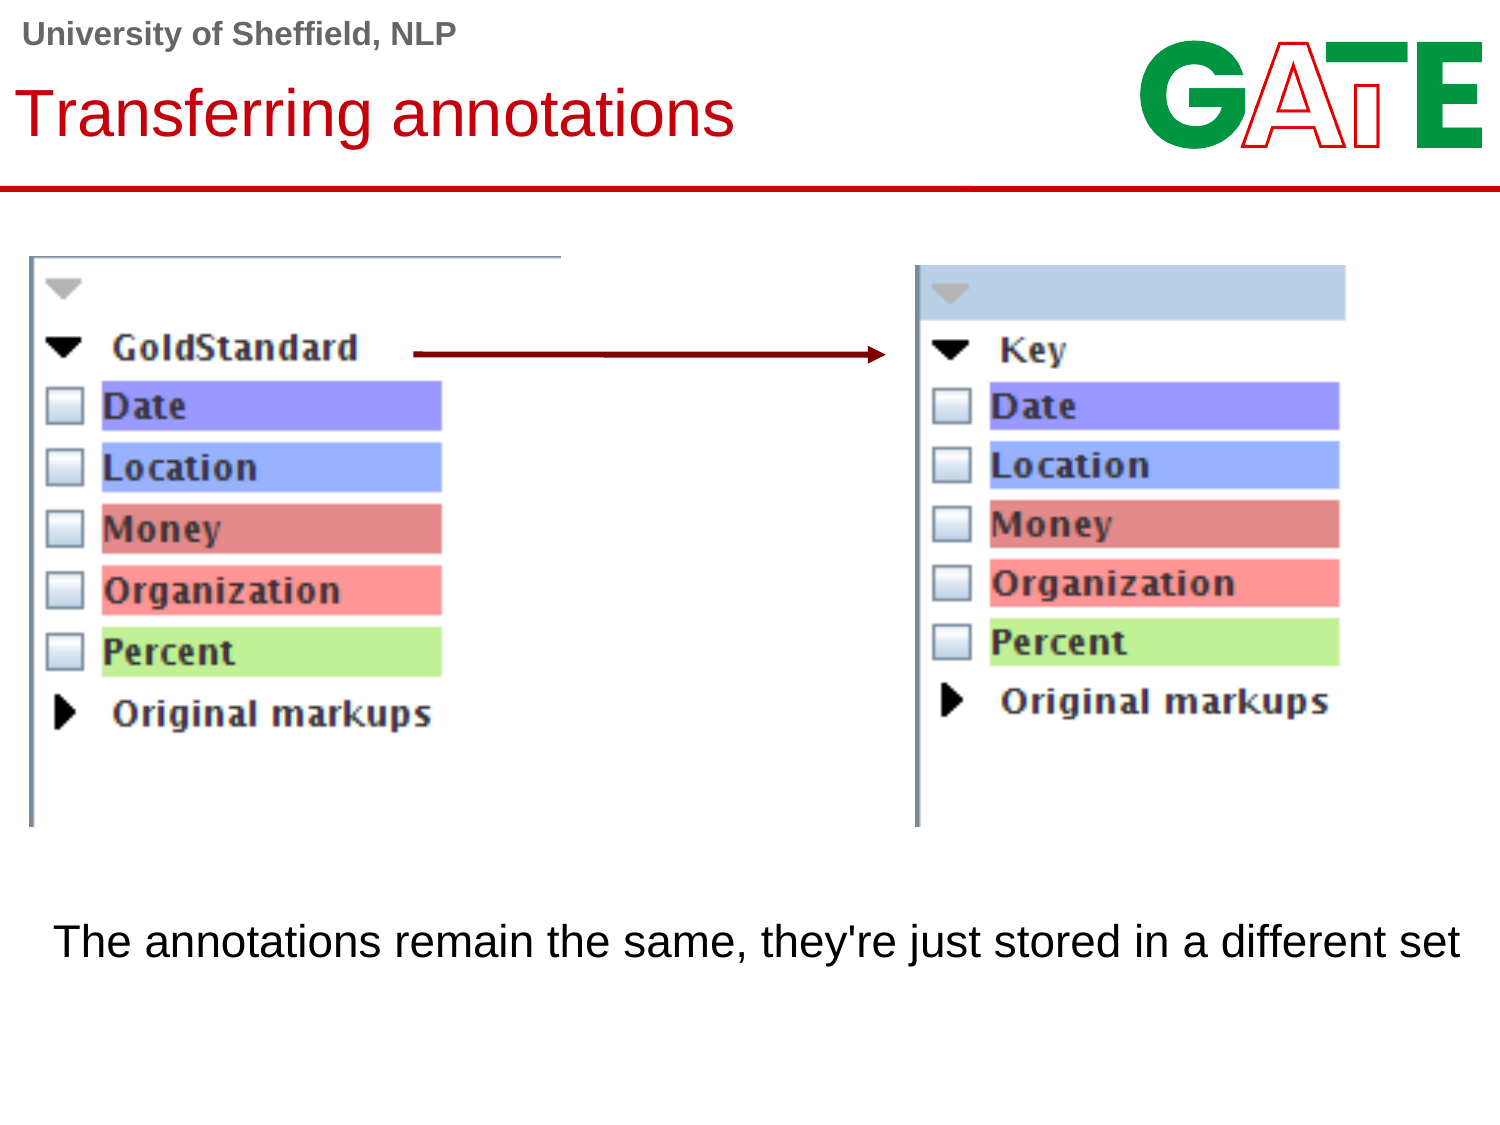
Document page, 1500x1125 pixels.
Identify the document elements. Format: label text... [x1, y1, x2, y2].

text_box The annotations remain the same, they're just stored in a different set [38, 904, 1477, 975]
title Transferring annotations [0, 4, 1241, 215]
picture [29, 256, 561, 827]
picture [1241, 23, 1489, 166]
picture [915, 265, 1453, 827]
